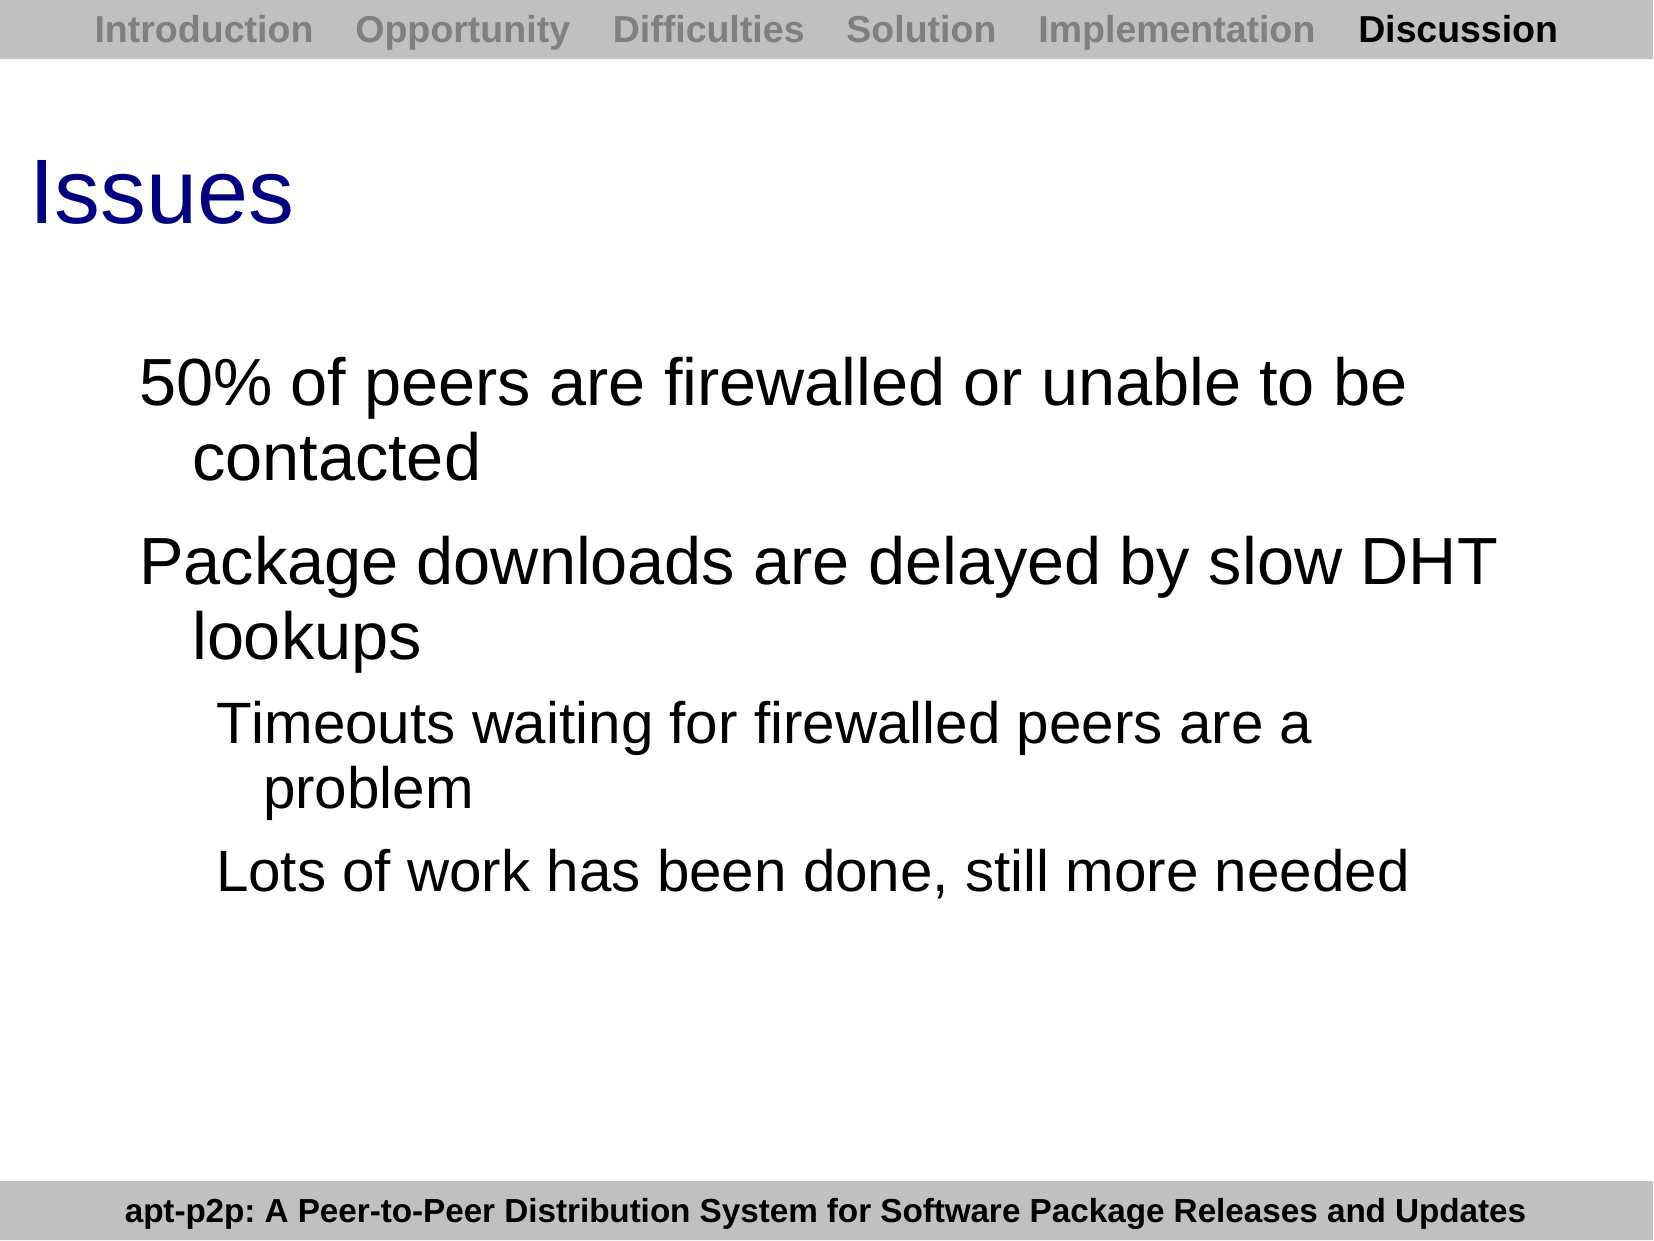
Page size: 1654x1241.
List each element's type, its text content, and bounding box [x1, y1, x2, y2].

title Issues [29, 88, 1442, 296]
list 50% of peers are firewalled or unable to be contacted Package downloads are delayed by slow DHT lookups Timeouts waiting for firewalled peers are a problem Lots of work has been done, still more needed [121, 344, 1534, 1127]
